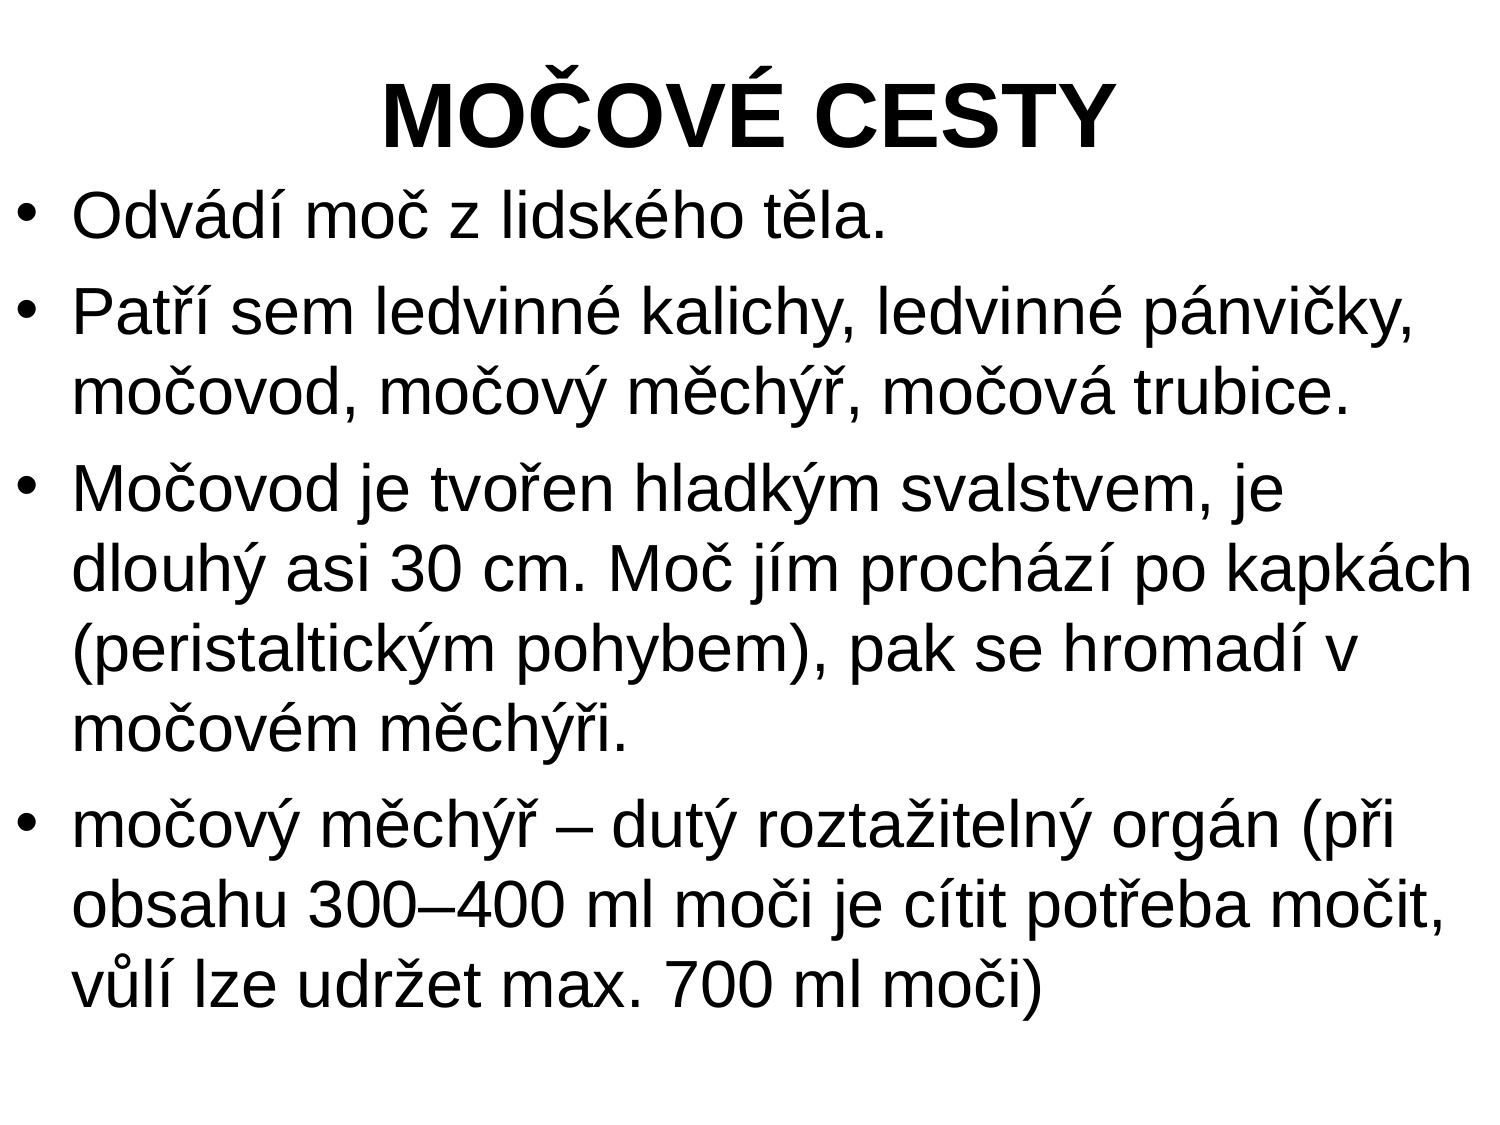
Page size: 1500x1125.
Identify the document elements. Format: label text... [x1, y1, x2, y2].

title MOČOVÉ CESTY [75, 45, 1426, 164]
list Odvádí moč z lidského těla. Patří sem ledvinné kalichy, ledvinné pánvičky, močovod, močový měchýř, močová trubice. Močovod je tvořen hladkým svalstvem, je dlouhý asi 30 cm. Moč jím prochází po kapkách (peristaltickým pohybem), pak se hromadí v močovém měchýři. močový měchýř – dutý roztažitelný orgán (při obsahu 300–400 ml moči je cítit potřeba močit, vůlí lze udržet max. 700 ml moči) [0, 164, 1500, 1125]
